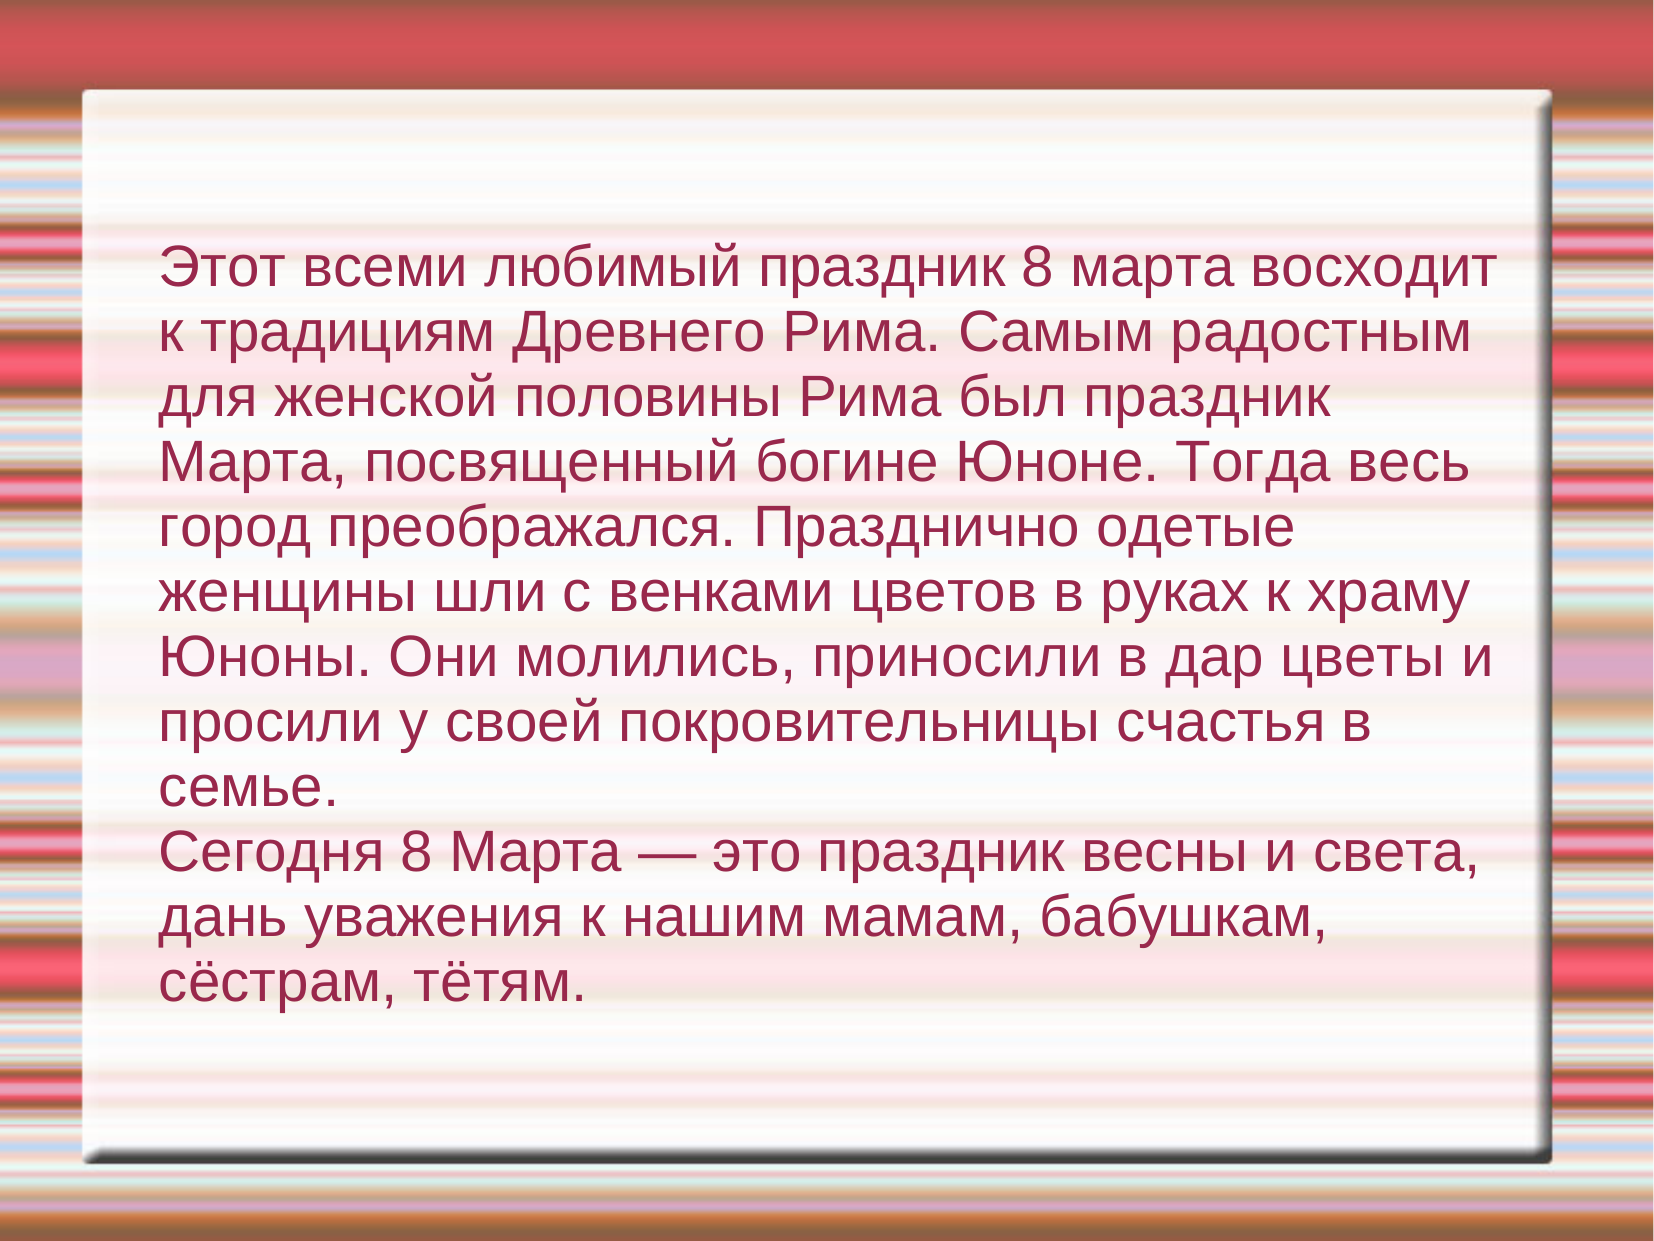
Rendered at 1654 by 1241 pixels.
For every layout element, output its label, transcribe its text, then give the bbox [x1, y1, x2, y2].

subtitle Этот всеми любимый праздник 8 марта восходит к традициям Древнего Рима. Самым радостным для женской половины Рима был праздник Марта, посвященный богине Юноне. Тогда весь город преображался. Празднично одетые женщины шли с венками цветов в руках к храму Юноны. Они молились, приносили в дар цветы и просили у своей покровительницы счастья в семье. Сегодня 8 Марта — это праздник весны и света, дань уважения к нашим мамам, бабушкам, сёстрам, тётям. [121, 114, 1534, 1132]
picture [0, 0, 1654, 1241]
